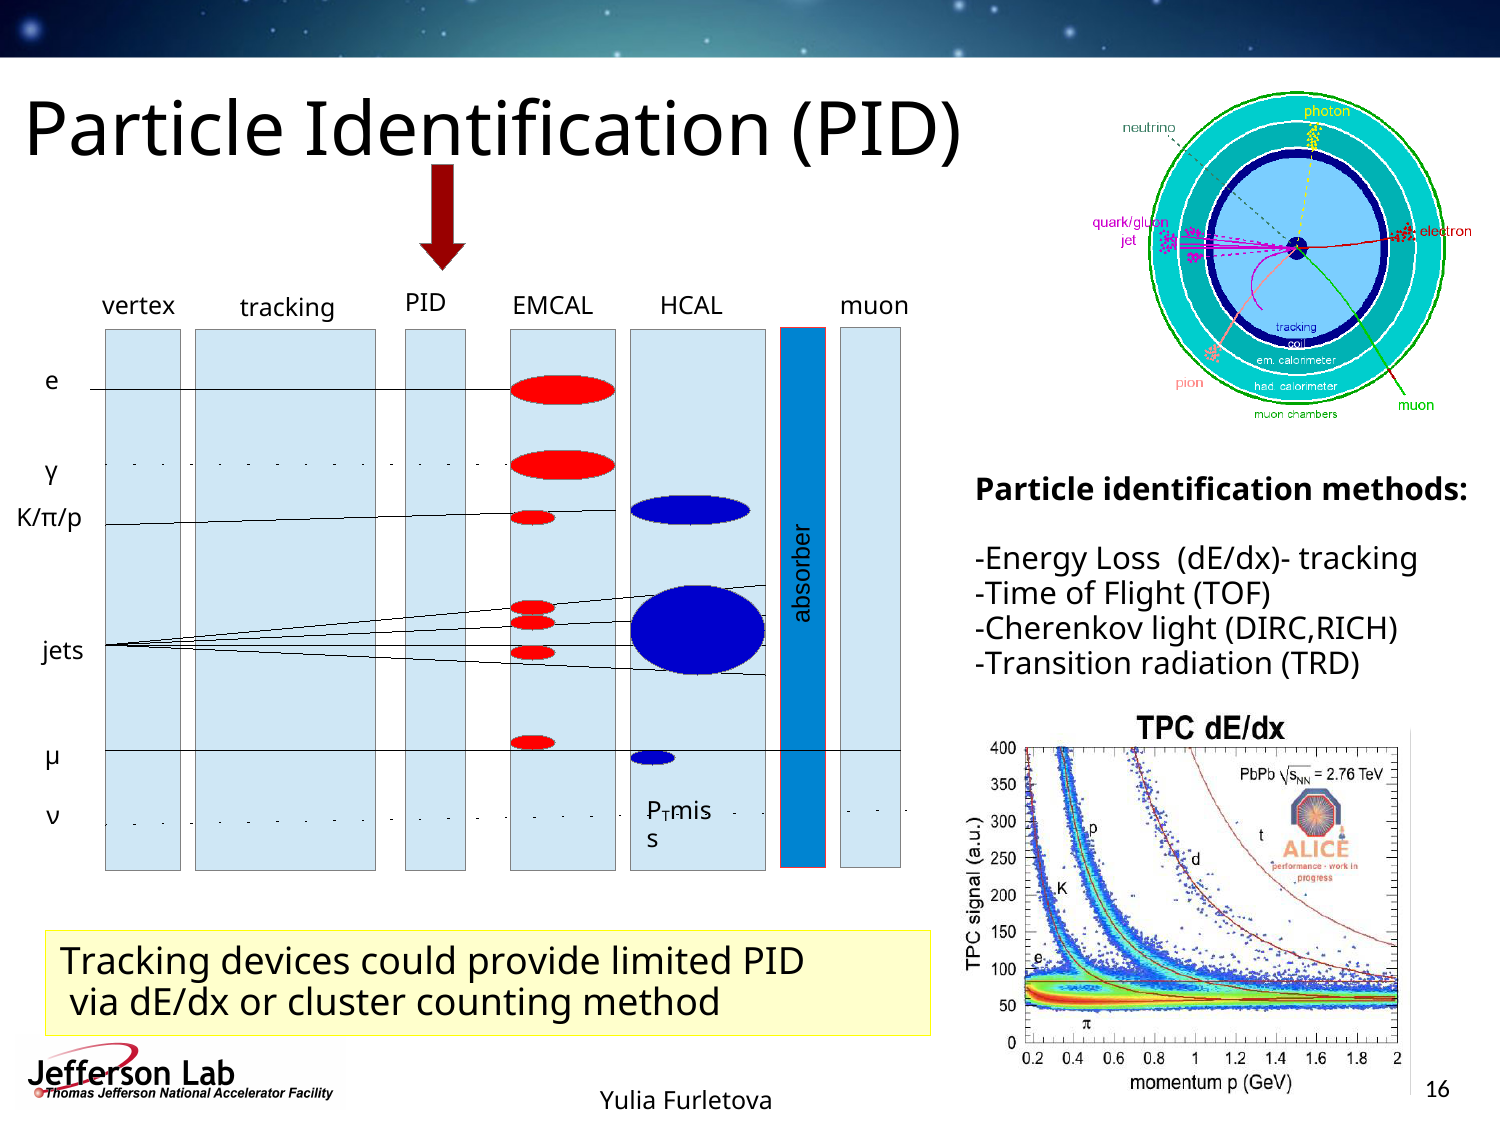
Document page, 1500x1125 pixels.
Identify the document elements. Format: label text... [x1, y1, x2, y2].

text_box [780, 751, 826, 868]
text_box HCAL [645, 285, 741, 328]
text_box Yulia Furletova [585, 1080, 789, 1123]
text_box Particle identification methods: -Energy Loss (dE/dx)- tracking -Time of Flight (TOF) -Cherenkov light (DIRC,RICH) -Transition radiation (TRD) [960, 464, 1469, 796]
text_box [510, 751, 616, 871]
text_box PID [390, 282, 465, 330]
text_box [195, 390, 376, 645]
text_box [195, 646, 376, 750]
text_box Tracking devices could provide limited PID via dE/dx or cluster counting method [45, 930, 931, 1036]
text_box PTmiss [631, 789, 736, 841]
text_box absorber [780, 510, 823, 639]
text_box [105, 329, 181, 389]
text_box [105, 390, 181, 645]
text_box Particle Identification (PID) [8, 81, 1036, 180]
text_box [840, 328, 901, 750]
text_box EMCAL [497, 285, 612, 328]
text_box [630, 751, 766, 871]
text_box K/π/p [1, 497, 106, 568]
text_box γ [30, 450, 73, 493]
text_box [405, 751, 466, 871]
text_box [405, 646, 466, 750]
text_box [630, 329, 766, 750]
text_box [840, 751, 901, 868]
text_box [780, 327, 826, 750]
text_box [405, 329, 466, 389]
picture [0, 0, 1500, 1125]
text_box [105, 751, 181, 871]
text_box [419, 164, 466, 271]
text_box vertex [87, 285, 196, 338]
text_box [510, 329, 616, 750]
text_box [195, 329, 376, 389]
text_box tracking [225, 287, 351, 330]
text_box ν [31, 795, 76, 841]
text_box [405, 390, 466, 645]
text_box μ [30, 735, 73, 781]
text_box e [30, 360, 74, 403]
text_box [195, 751, 376, 871]
text_box jets [27, 630, 106, 673]
text_box [105, 646, 181, 750]
text_box muon [825, 285, 914, 328]
